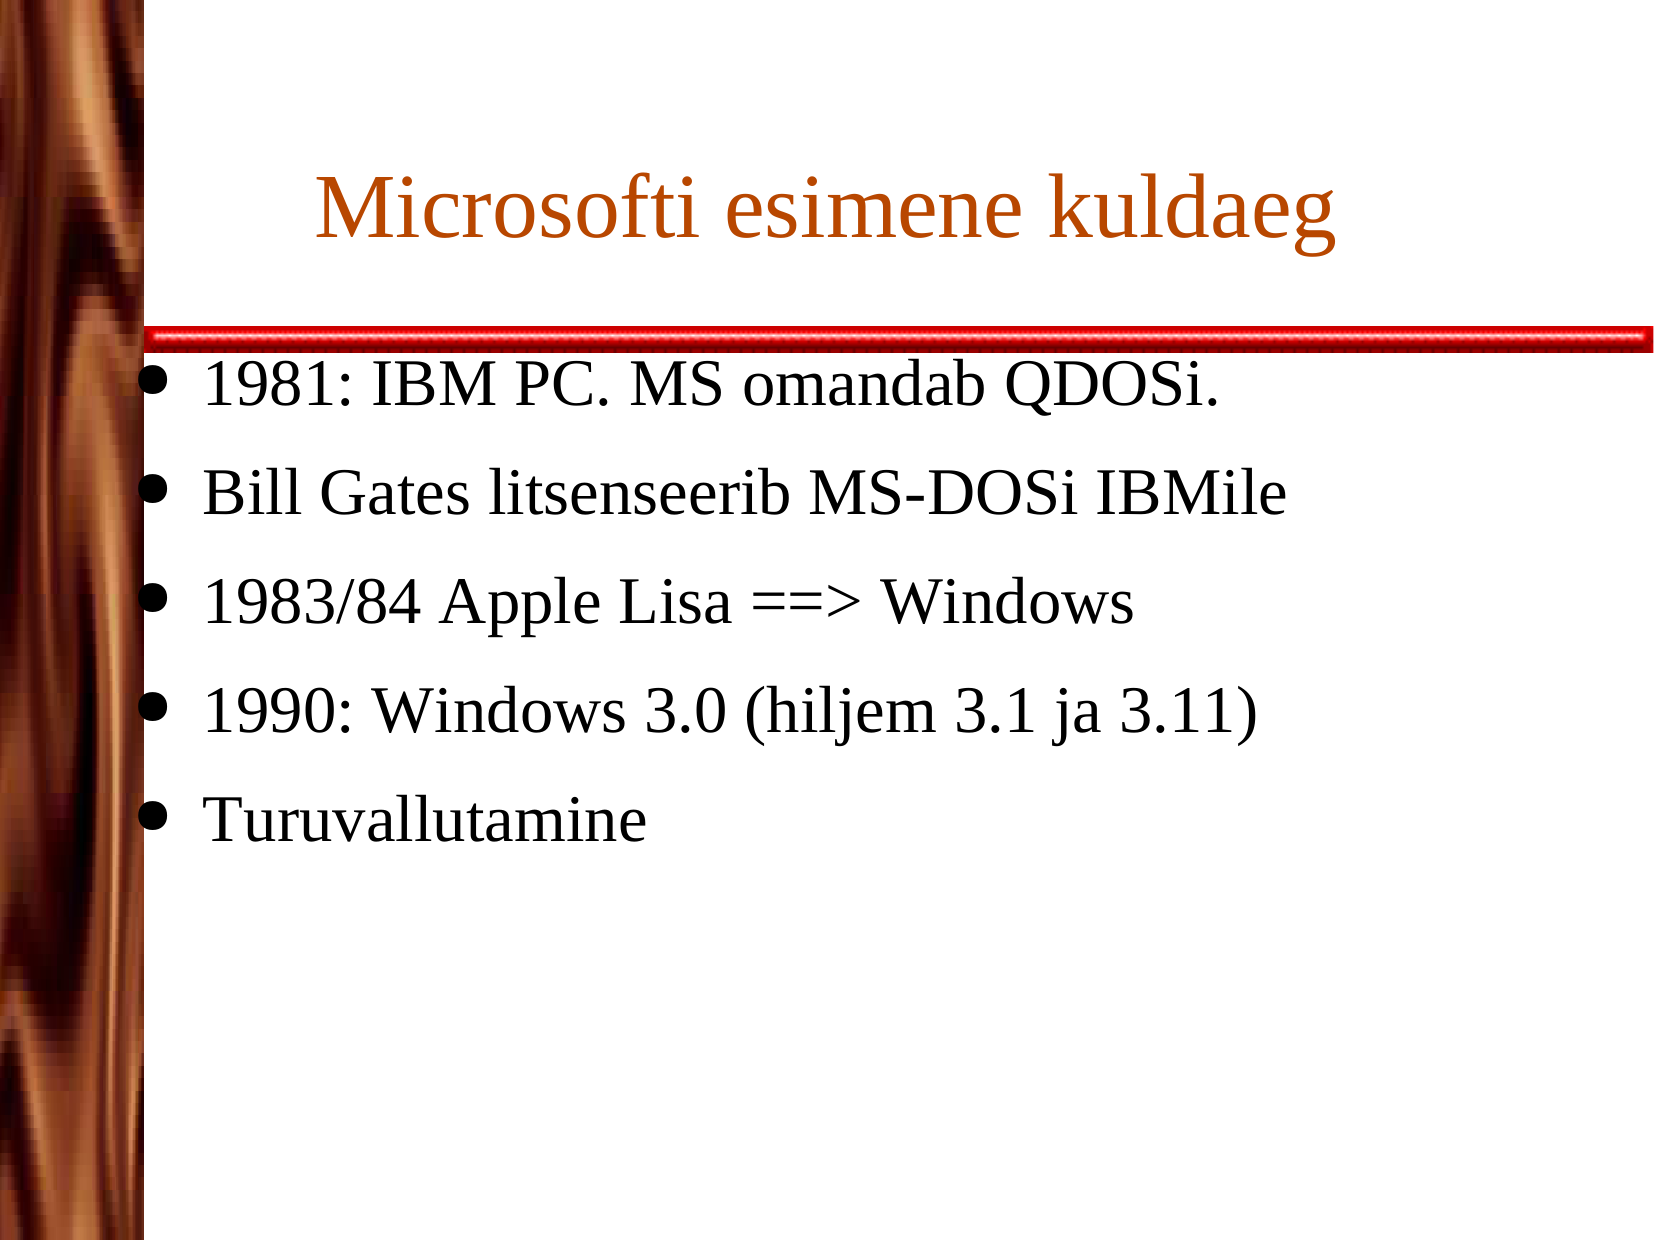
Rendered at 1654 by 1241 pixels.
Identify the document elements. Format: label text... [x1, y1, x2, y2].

picture [0, 0, 1654, 1240]
title Microsofti esimene kuldaeg [121, 100, 1533, 312]
list 1981: IBM PC. MS omandab QDOSi. Bill Gates litsenseerib MS-DOSi IBMile 1983/84 Apple Lisa ==> Windows 1990: Windows 3.0 (hiljem 3.1 ja 3.11) Turuvallutamine [121, 344, 1533, 1126]
